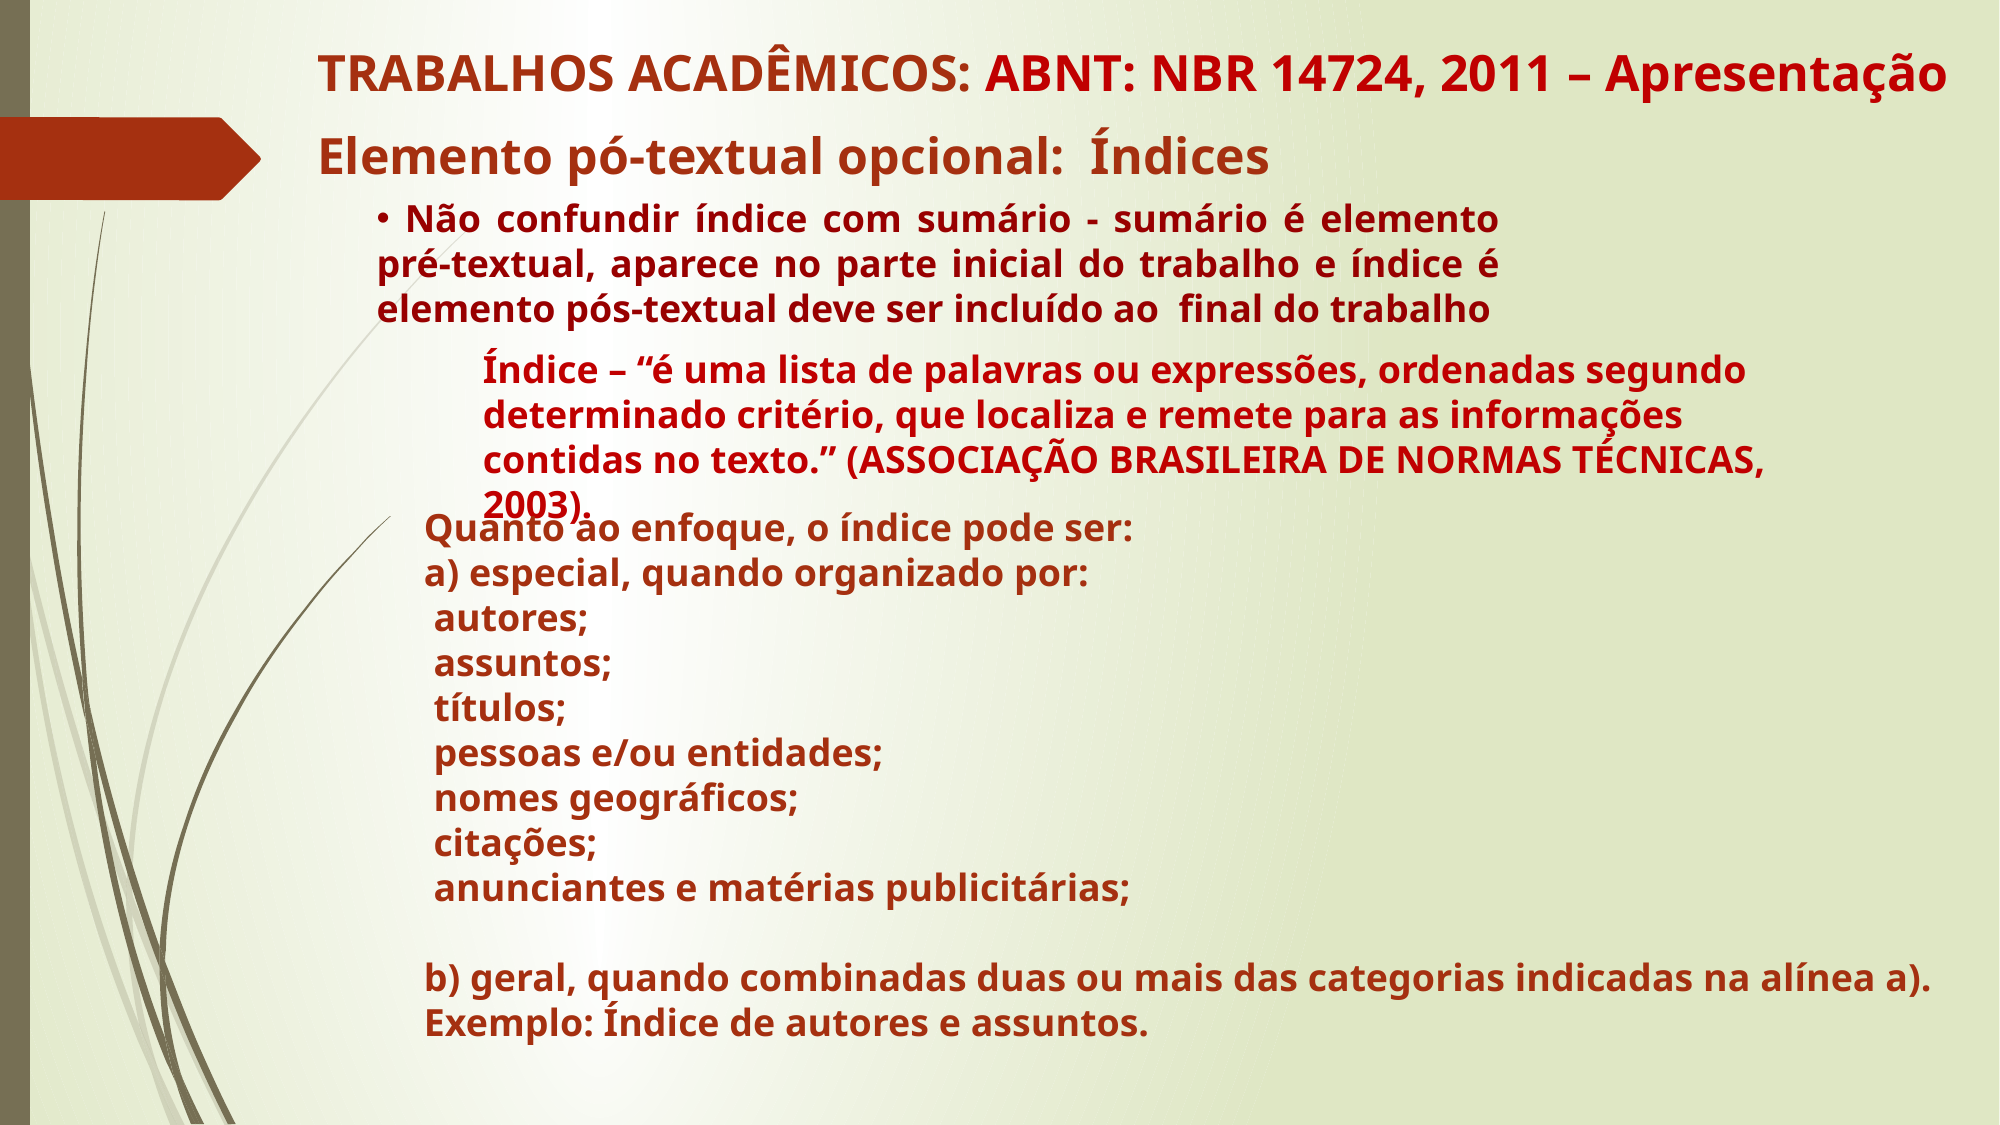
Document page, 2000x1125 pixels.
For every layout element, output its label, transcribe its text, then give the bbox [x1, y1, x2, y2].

text_box TRABALHOS ACADÊMICOS: ABNT: NBR 14724, 2011 – Apresentação [302, 34, 1980, 229]
text_box Elemento pó-textual opcional: Índices [302, 116, 1366, 312]
text_box Não confundir índice com sumário - sumário é elemento pré-textual, aparece no parte inicial do trabalho e índice é elemento pós-textual deve ser incluído ao final do trabalho [361, 187, 1516, 338]
text_box Quanto ao enfoque, o índice pode ser: a) especial, quando organizado por: autores; assuntos; títulos; pessoas e/ou entidades; nomes geográficos; citações; anunciantes e matérias publicitárias; b) geral, quando combinadas duas ou mais das categorias indicadas na alínea a). Exemplo: Índice de autores e assuntos. [409, 496, 1969, 1052]
text_box Índice – “é uma lista de palavras ou expressões, ordenadas segundo determinado critério, que localiza e remete para as informações contidas no texto.” (ASSOCIAÇÃO BRASILEIRA DE NORMAS TÉCNICAS, 2003). [468, 338, 1863, 496]
